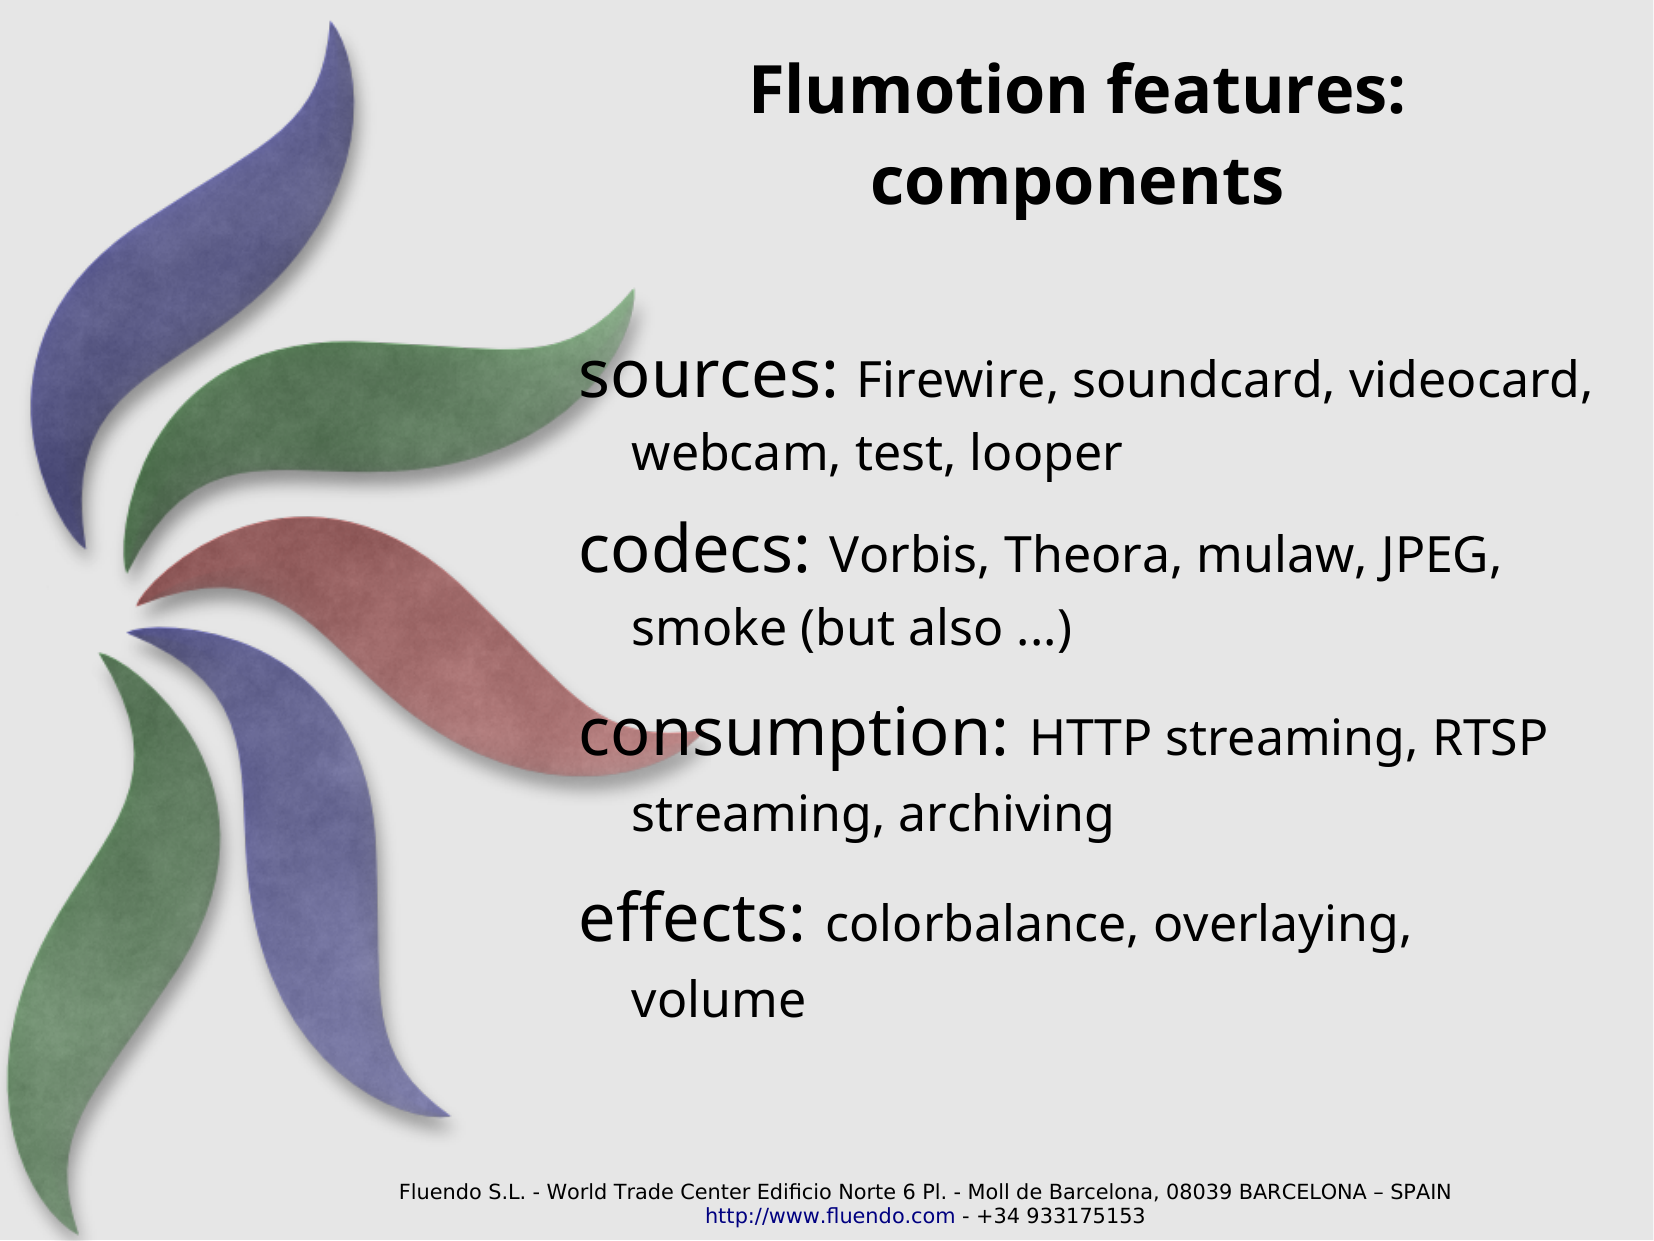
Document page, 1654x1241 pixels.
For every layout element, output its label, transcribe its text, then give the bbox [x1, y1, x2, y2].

list sources: Firewire, soundcard, videocard, webcam, test, looper codecs: Vorbis, Theora, mulaw, JPEG, smoke (but also ...) consumption: HTTP streaming, RTSP streaming, archiving effects: colorbalance, overlaying, volume [560, 236, 1595, 1123]
title Flumotion features: components [560, 55, 1595, 211]
picture [0, 0, 711, 1241]
